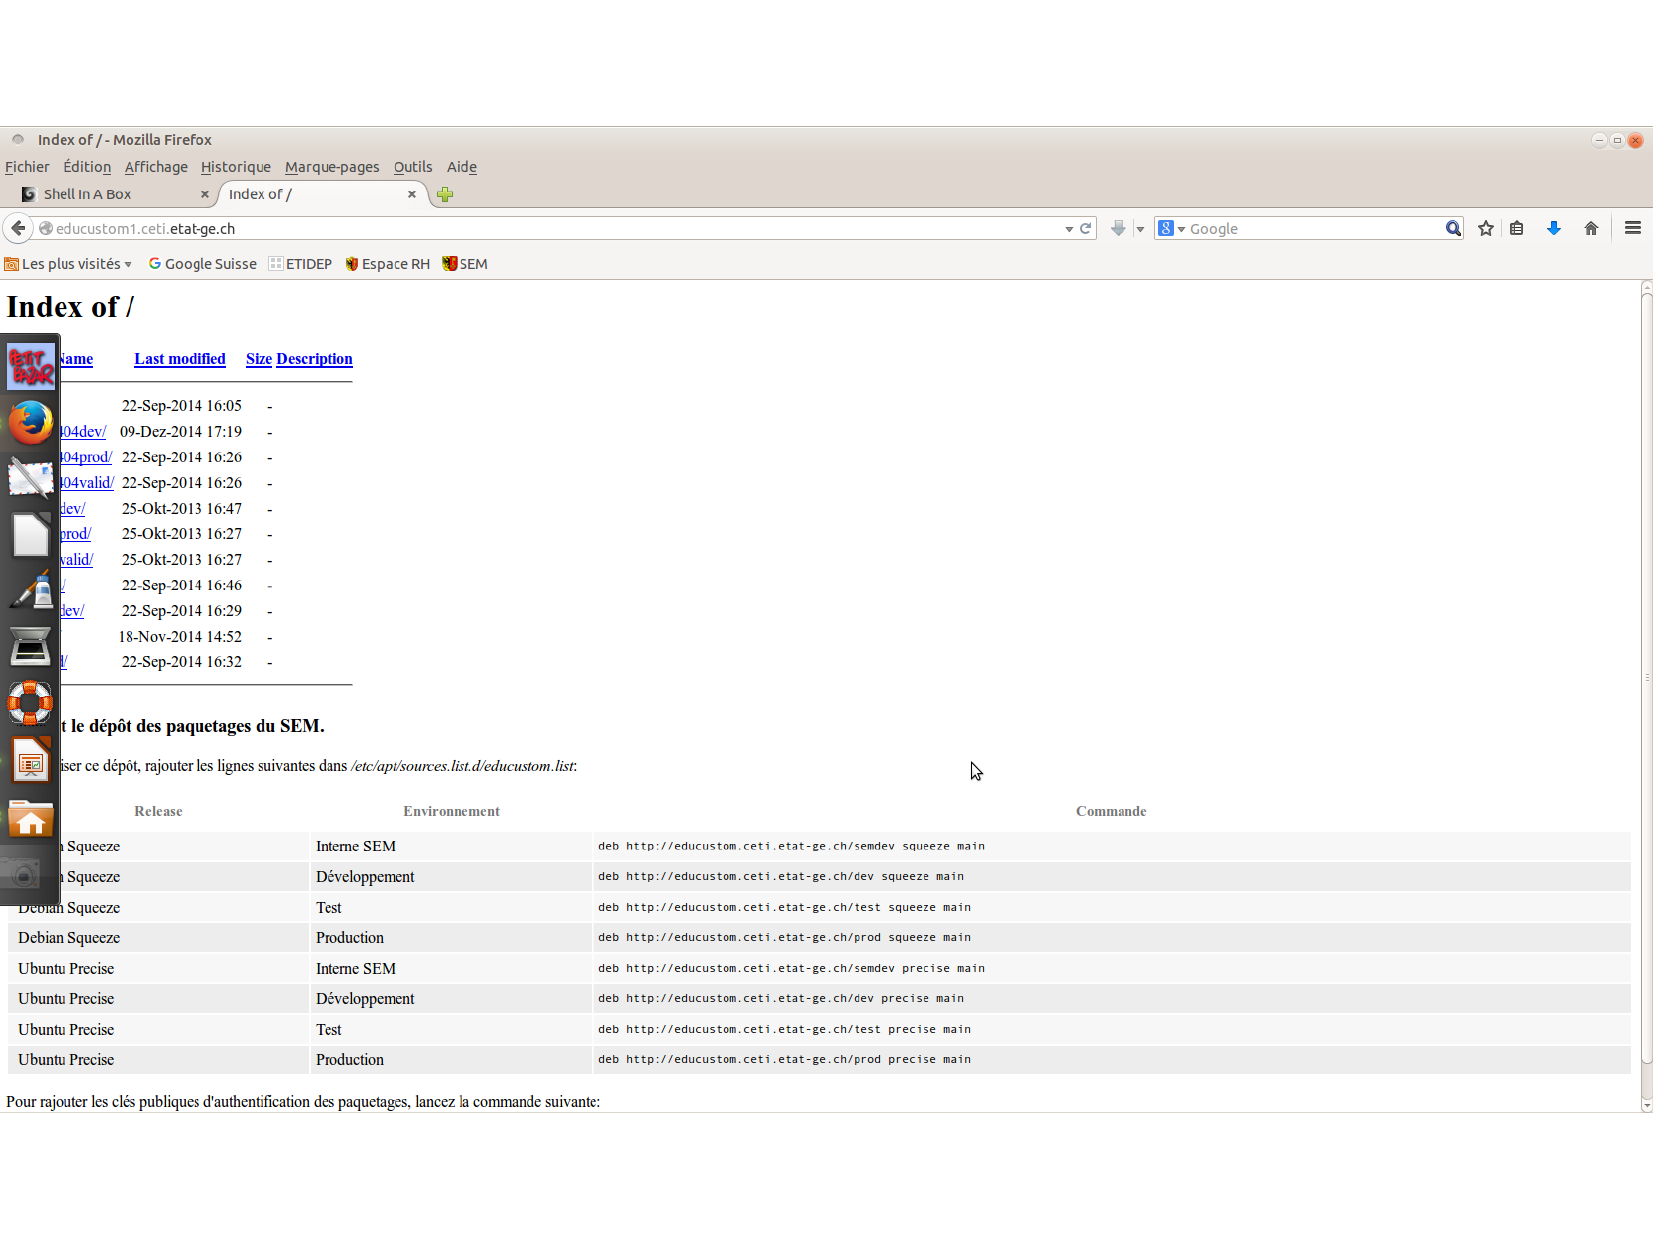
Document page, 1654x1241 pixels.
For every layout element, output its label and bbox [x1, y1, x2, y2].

picture [0, 126, 1653, 1113]
